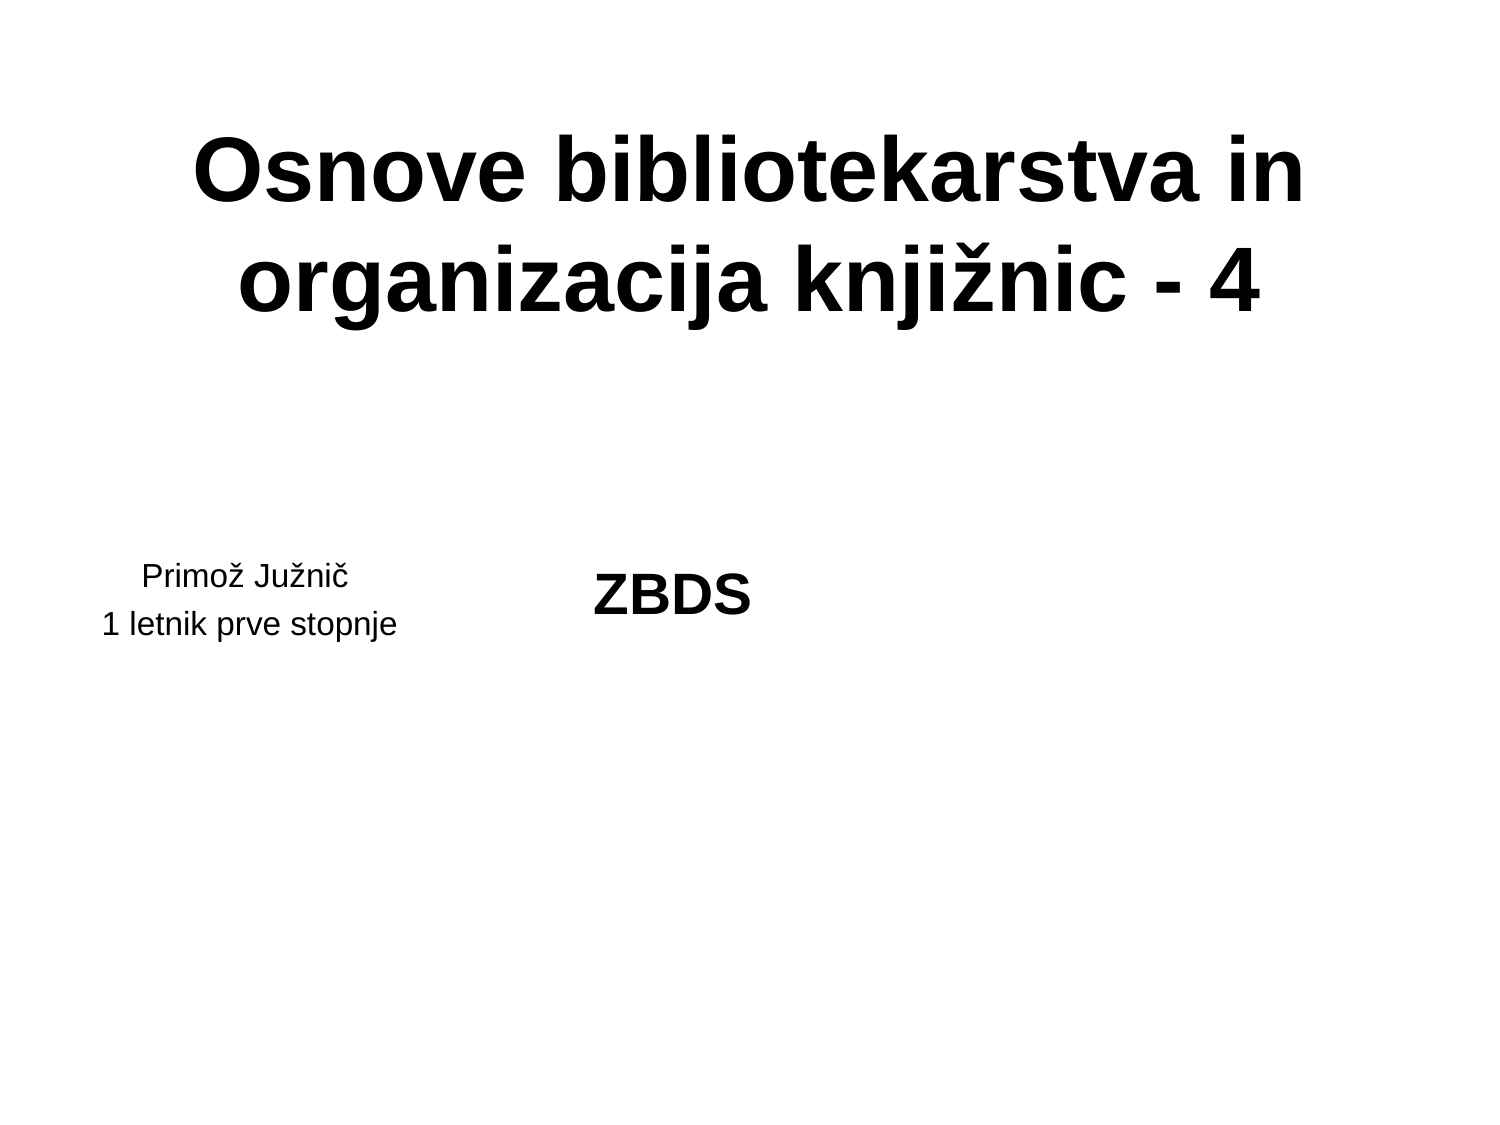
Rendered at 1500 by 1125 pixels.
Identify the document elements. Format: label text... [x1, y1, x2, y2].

title Osnove bibliotekarstva in organizacija knjižnic - 4 [112, 102, 1388, 338]
text_box Primož Južnič 1 letnik prve stopnje [37, 450, 463, 1051]
subtitle ZBDS [578, 449, 1375, 976]
